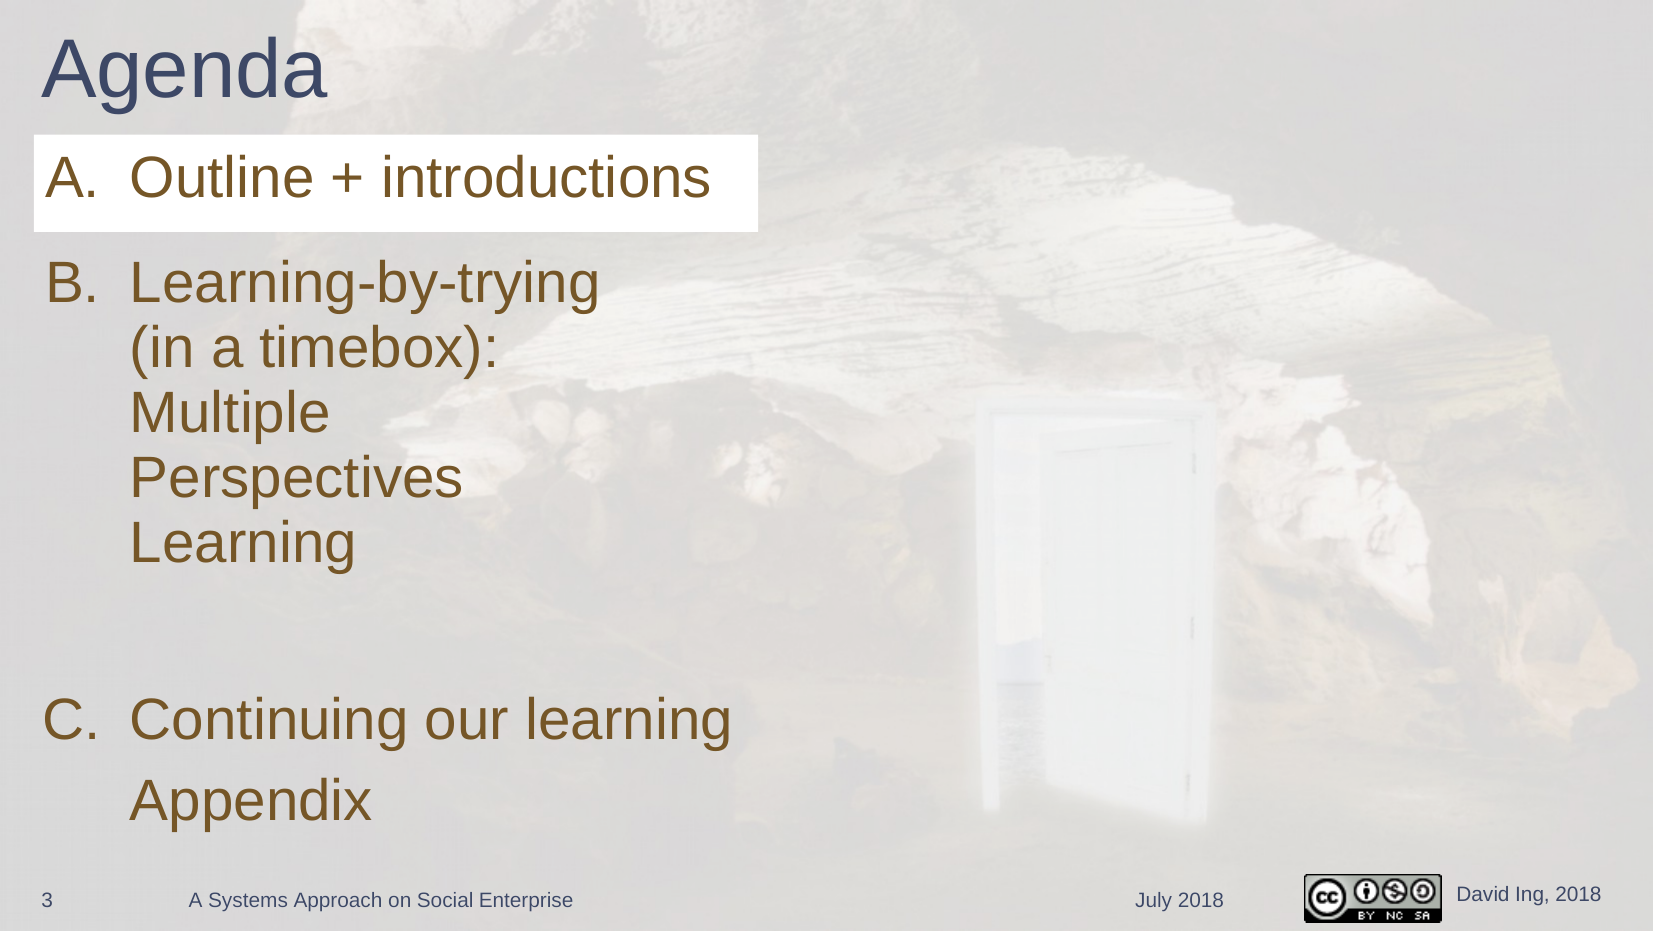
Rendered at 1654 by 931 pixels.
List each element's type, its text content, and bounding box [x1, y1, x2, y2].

title Agenda [41, 30, 1613, 126]
table_cell B. [17, 242, 115, 679]
table_cell Learning-by-trying (in a timebox): Multiple Perspectives Learning [115, 242, 753, 679]
table_cell Appendix [115, 760, 753, 840]
table_cell C. [17, 679, 115, 760]
table_header A. [17, 137, 115, 242]
table_cell Pursuits: [0, 0, 1653, 931]
table_cell Continuing our learning [115, 679, 753, 760]
picture [1304, 874, 1442, 923]
table_header Outline + introductions [115, 137, 753, 242]
table_cell [17, 760, 115, 840]
text_box [33, 134, 759, 232]
